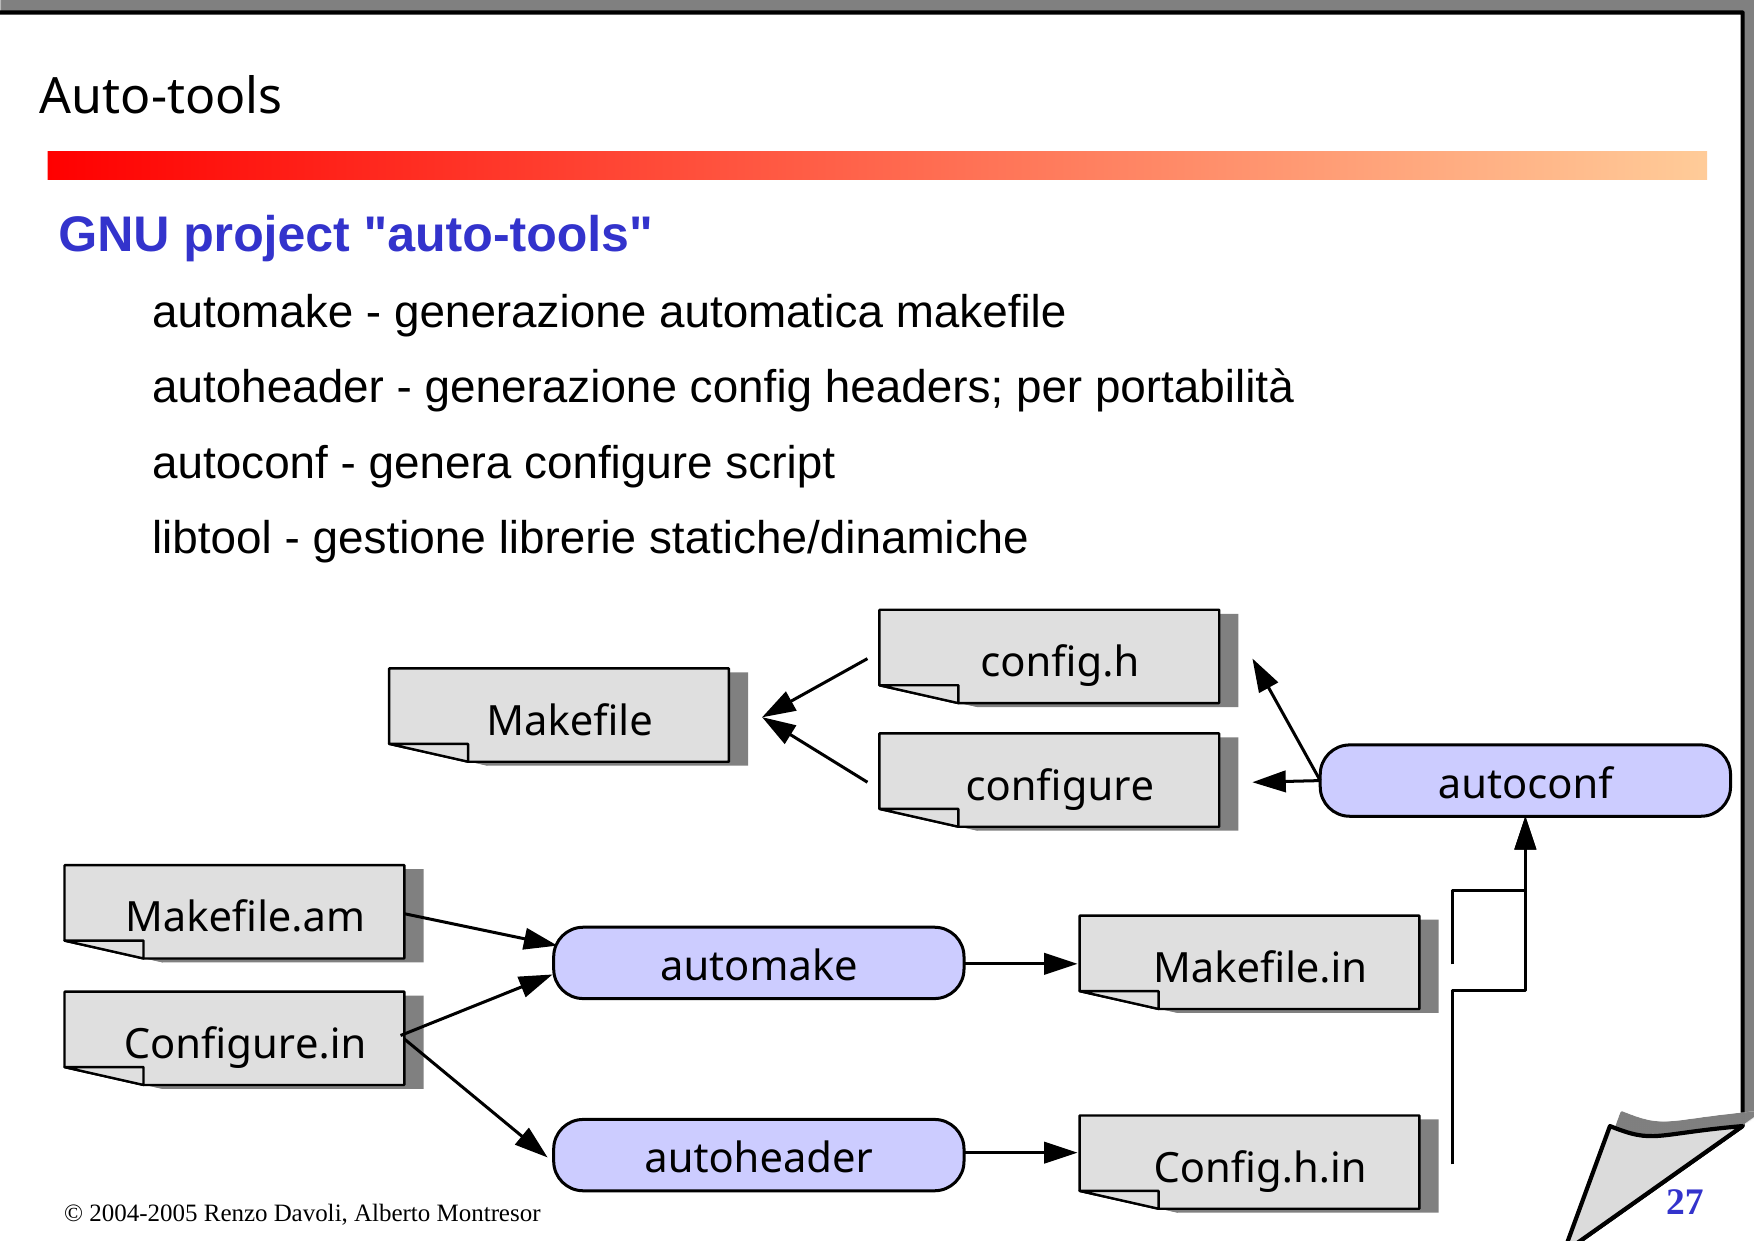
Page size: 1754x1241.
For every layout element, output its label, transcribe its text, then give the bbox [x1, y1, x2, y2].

picture [1067, 1112, 1453, 1216]
picture [52, 862, 438, 966]
picture [52, 989, 438, 1092]
picture [377, 665, 763, 769]
text_box autoheader [812, 1152, 824, 1169]
text_box [531, 973, 1105, 1035]
title Auto-tools [40, 49, 1714, 144]
text_box automake [553, 927, 965, 973]
text_box autoconf [1320, 744, 1731, 817]
text_box automake [730, 960, 743, 973]
text_box [578, 1084, 1057, 1146]
picture [1067, 913, 1453, 1016]
picture [867, 730, 1253, 834]
text_box autoheader [553, 1119, 965, 1191]
picture [867, 607, 1253, 710]
list GNU project "auto-tools" automake - generazione automatica makefile autoheader - generazione config headers; per portabilità autoconf - genera configure script libtool - gestione librerie statiche/dinamiche [58, 206, 1696, 610]
